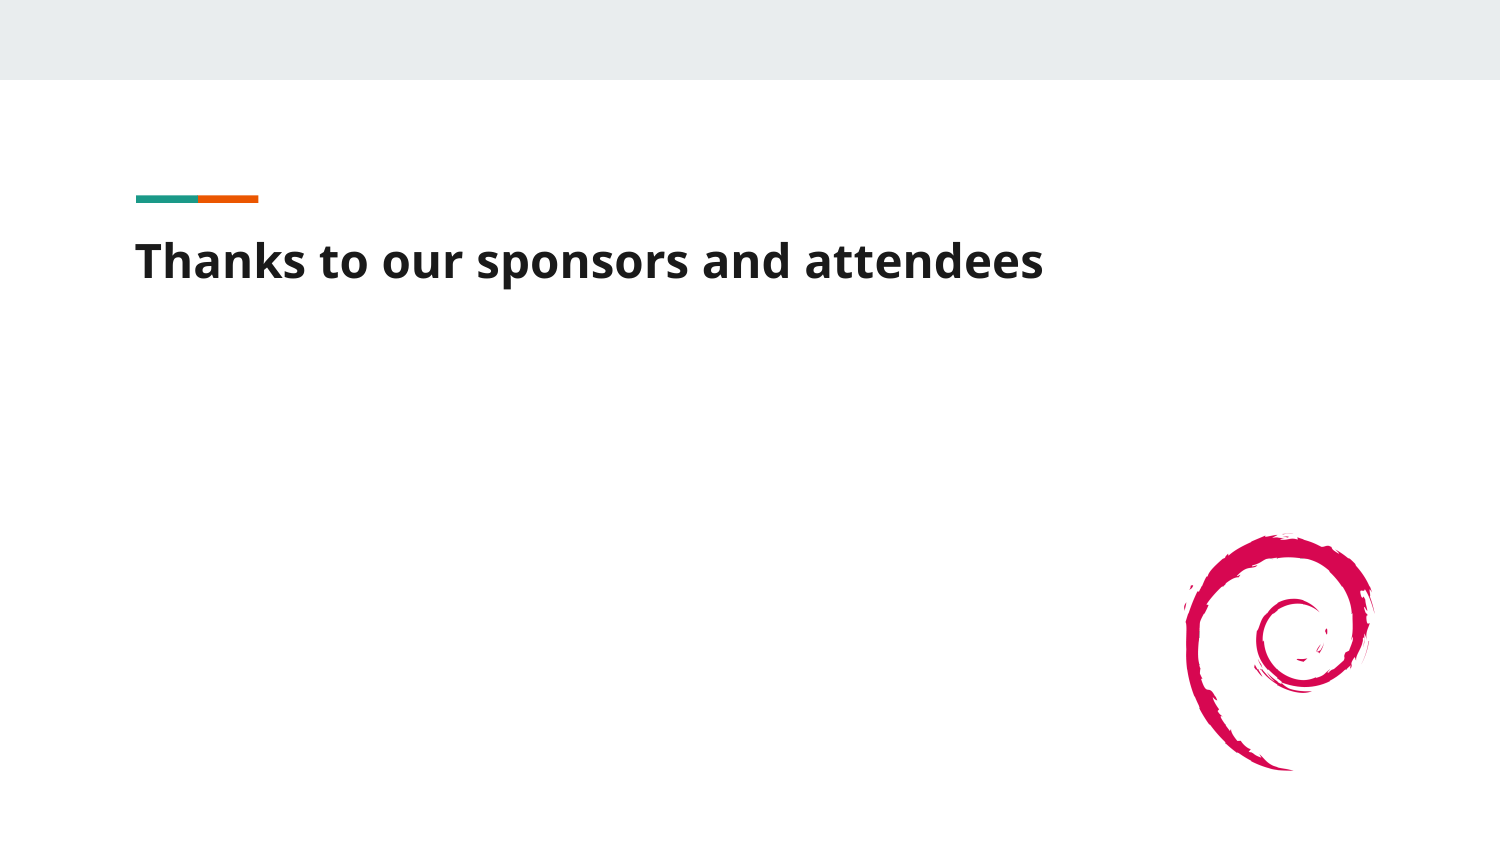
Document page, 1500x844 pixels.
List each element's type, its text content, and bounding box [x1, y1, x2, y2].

title Thanks to our sponsors and attendees [119, 216, 1381, 305]
picture [1174, 531, 1381, 780]
